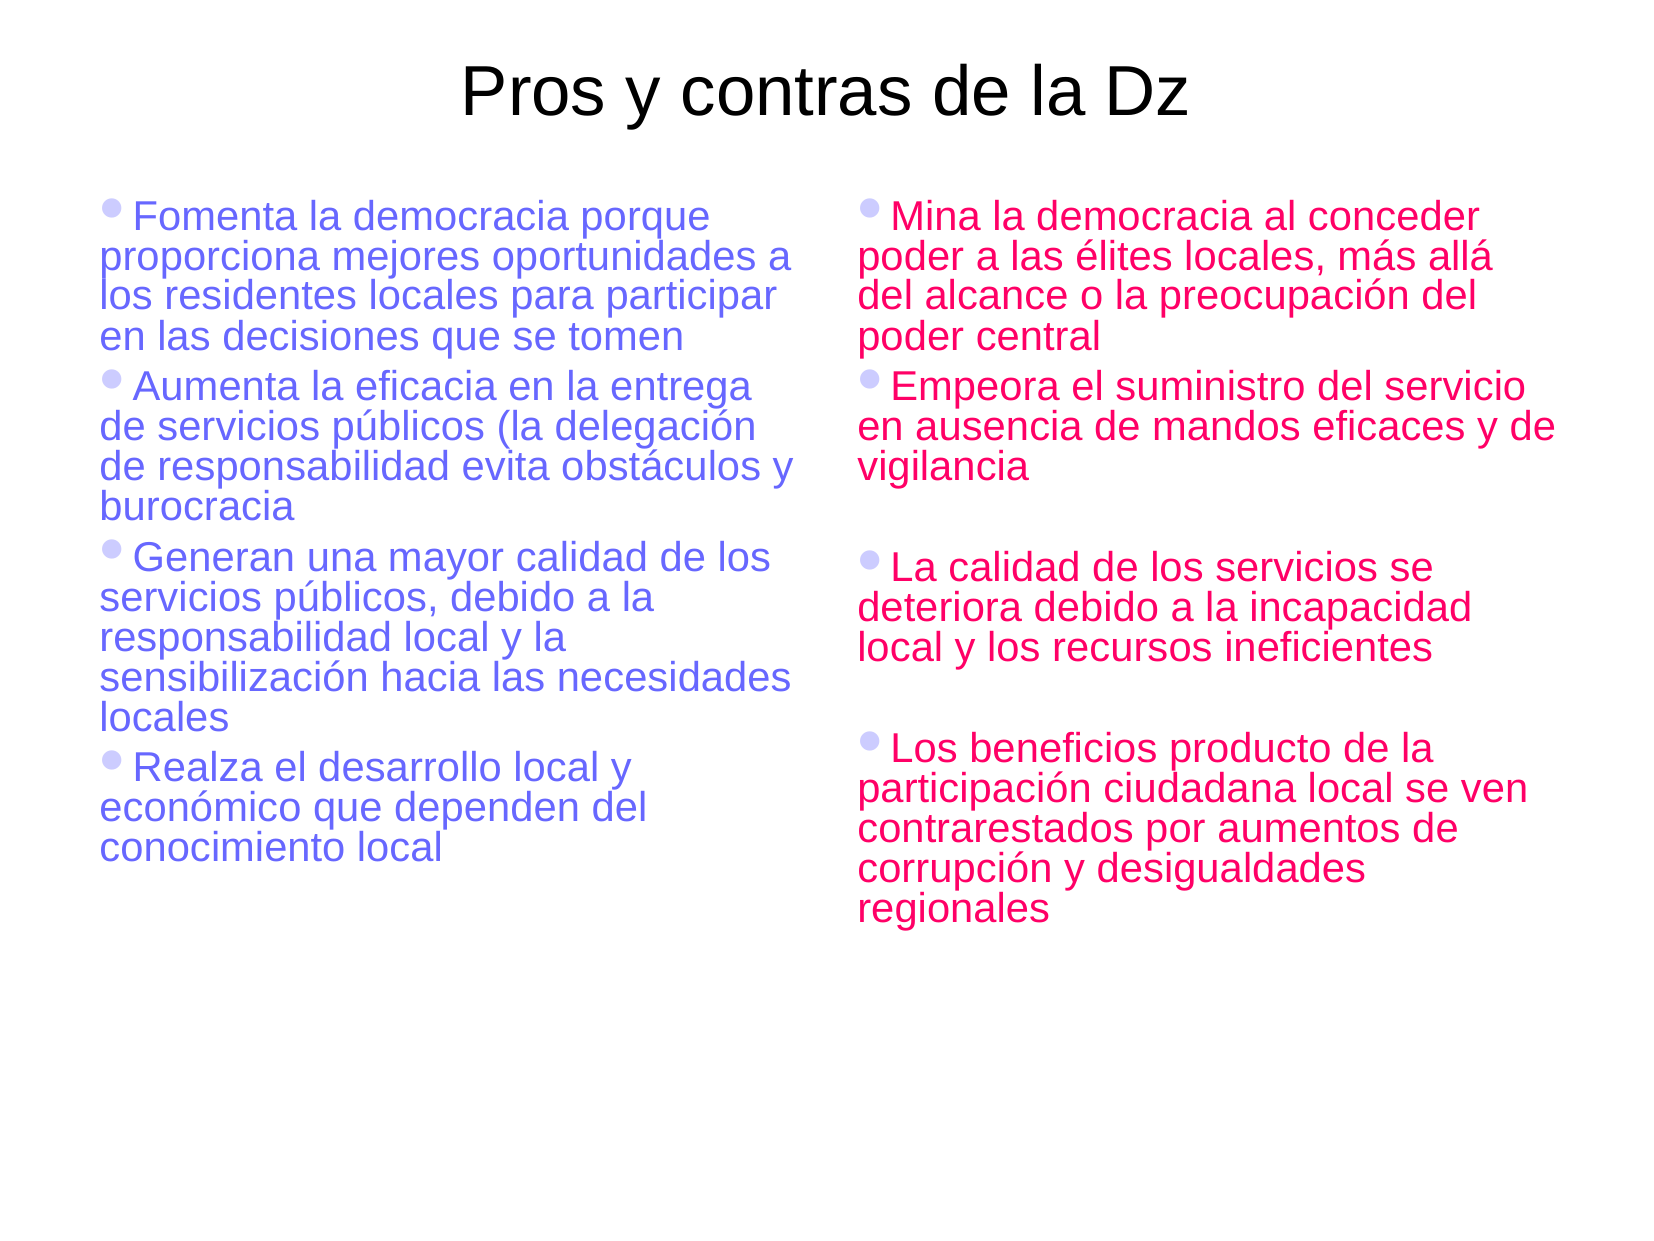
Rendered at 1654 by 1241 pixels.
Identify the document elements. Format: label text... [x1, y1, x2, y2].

list Fomenta la democracia porque proporciona mejores oportunidades a los residentes locales para participar en las decisiones que se tomen Aumenta la eficacia en la entrega de servicios públicos (la delegación de responsabilidad evita obstáculos y burocracia Generan una mayor calidad de los servicios públicos, debido a la responsabilidad local y la sensibilización hacia las necesidades locales Realza el desarrollo local y económico que dependen del conocimiento local [84, 190, 815, 1154]
list Mina la democracia al conceder poder a las élites locales, más allá del alcance o la preocupación del poder central Empeora el suministro del servicio en ausencia de mandos eficaces y de vigilancia La calidad de los servicios se deteriora debido a la incapacidad local y los recursos ineficientes Los beneficios producto de la participación ciudadana local se ven contrarestados por aumentos de corrupción y desigualdades regionales [842, 190, 1573, 1154]
title Pros y contras de la Dz [82, 32, 1571, 143]
